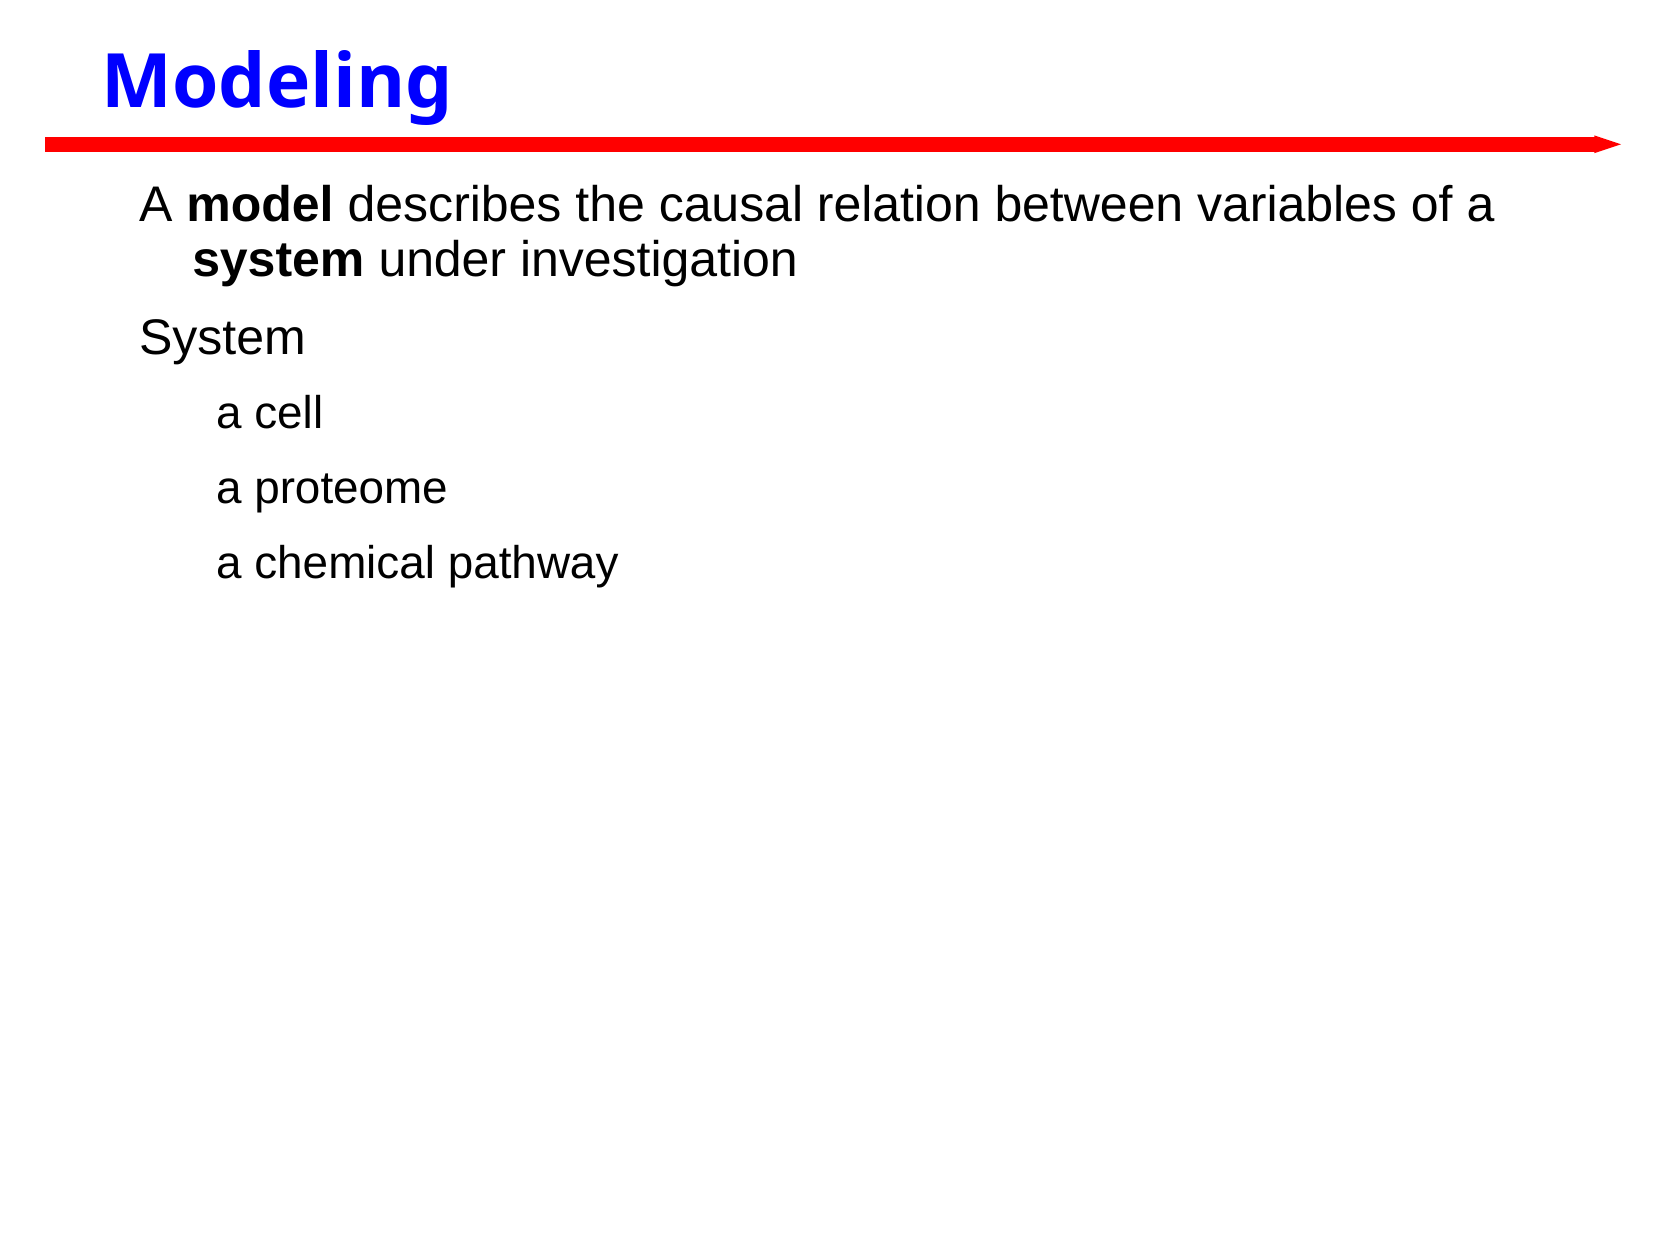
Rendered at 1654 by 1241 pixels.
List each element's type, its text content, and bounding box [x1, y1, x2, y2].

list A model describes the causal relation between variables of a system under investigation System a cell a proteome a chemical pathway [121, 175, 1534, 1127]
title Modeling [101, 27, 1514, 130]
